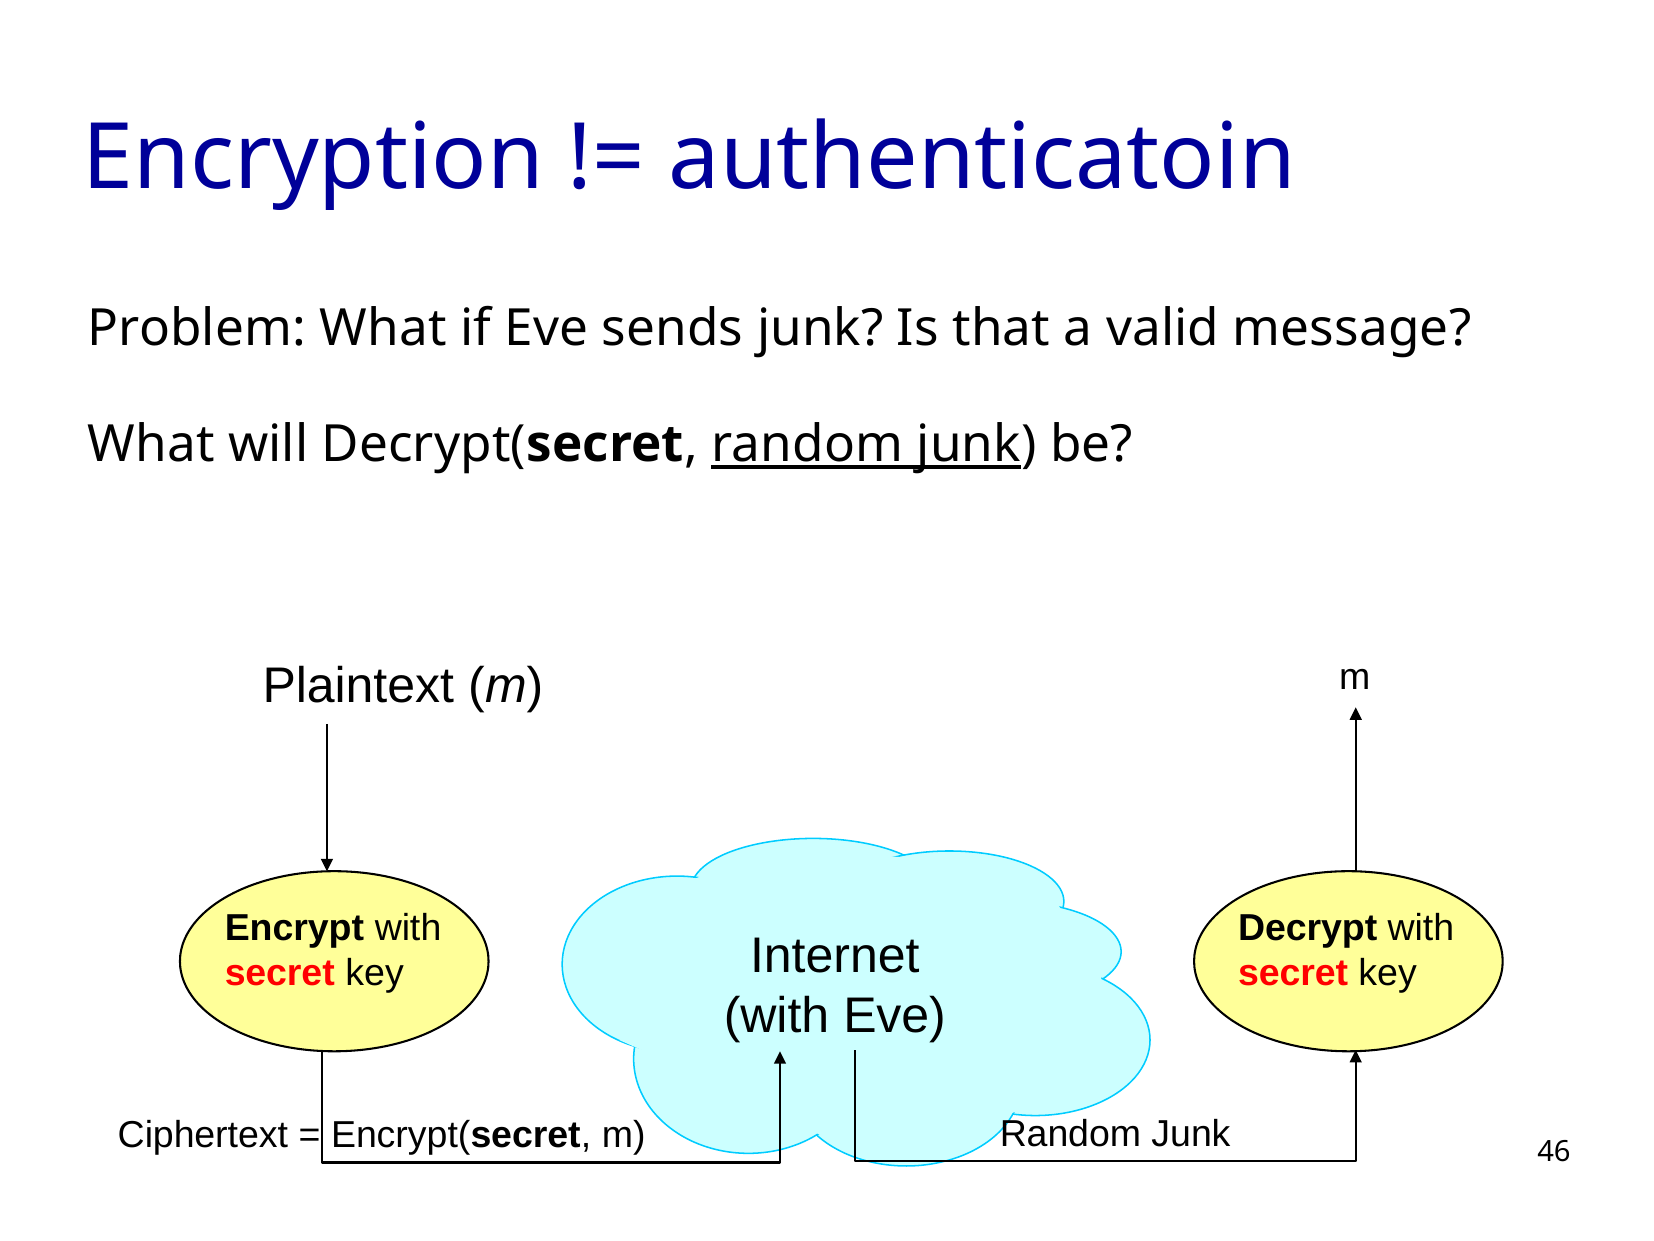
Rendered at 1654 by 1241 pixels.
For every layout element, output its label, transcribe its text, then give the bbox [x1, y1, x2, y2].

text_box Random Junk [985, 1101, 1246, 1162]
text_box [229, 871, 439, 895]
text_box [1194, 905, 1503, 1052]
text_box Encrypt with secret key [210, 895, 457, 1001]
text_box Plaintext (m) [247, 645, 559, 721]
text_box Internet (with Eve) [708, 914, 961, 1050]
text_box Ciphertext = Encrypt(secret, m) [102, 1102, 321, 1163]
text_box Decrypt with secret key [1223, 895, 1470, 1001]
text_box [179, 906, 489, 1052]
title Encryption != authenticatoin [82, 49, 1571, 257]
text_box [871, 1162, 942, 1166]
text_box m [1261, 644, 1386, 705]
text_box [1243, 871, 1453, 895]
text_box [562, 838, 1151, 1160]
list Problem: What if Eve sends junk? Is that a valid message? What will Decrypt(secret, random junk) be? [60, 290, 1571, 526]
text_box Ciphertext = Encrypt(secret, m) [323, 1102, 661, 1161]
